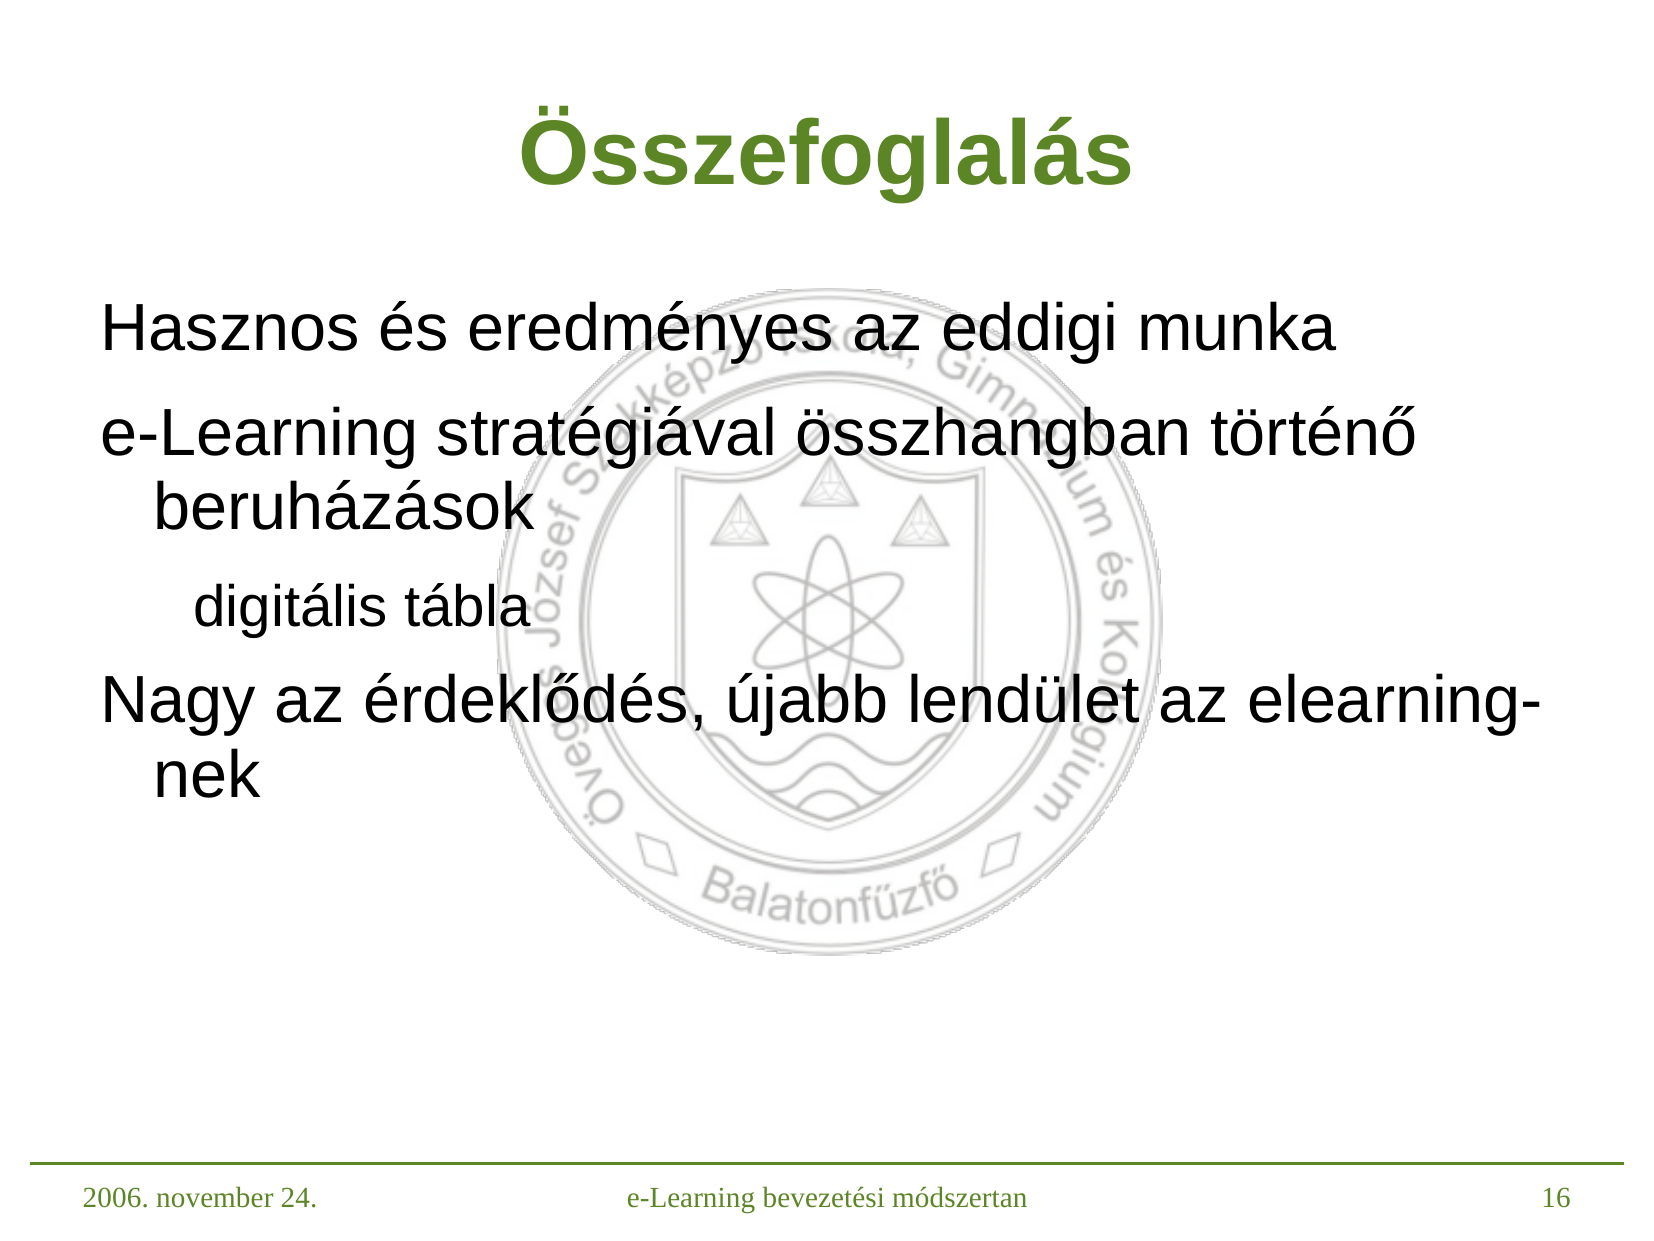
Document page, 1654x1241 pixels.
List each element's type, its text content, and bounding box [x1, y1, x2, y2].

title Összefoglalás [82, 49, 1571, 257]
list Hasznos és eredményes az eddigi munka e-Learning stratégiával összhangban történő beruházások digitális tábla Nagy az érdeklődés, újabb lendület az elearning-nek [82, 290, 1571, 1109]
